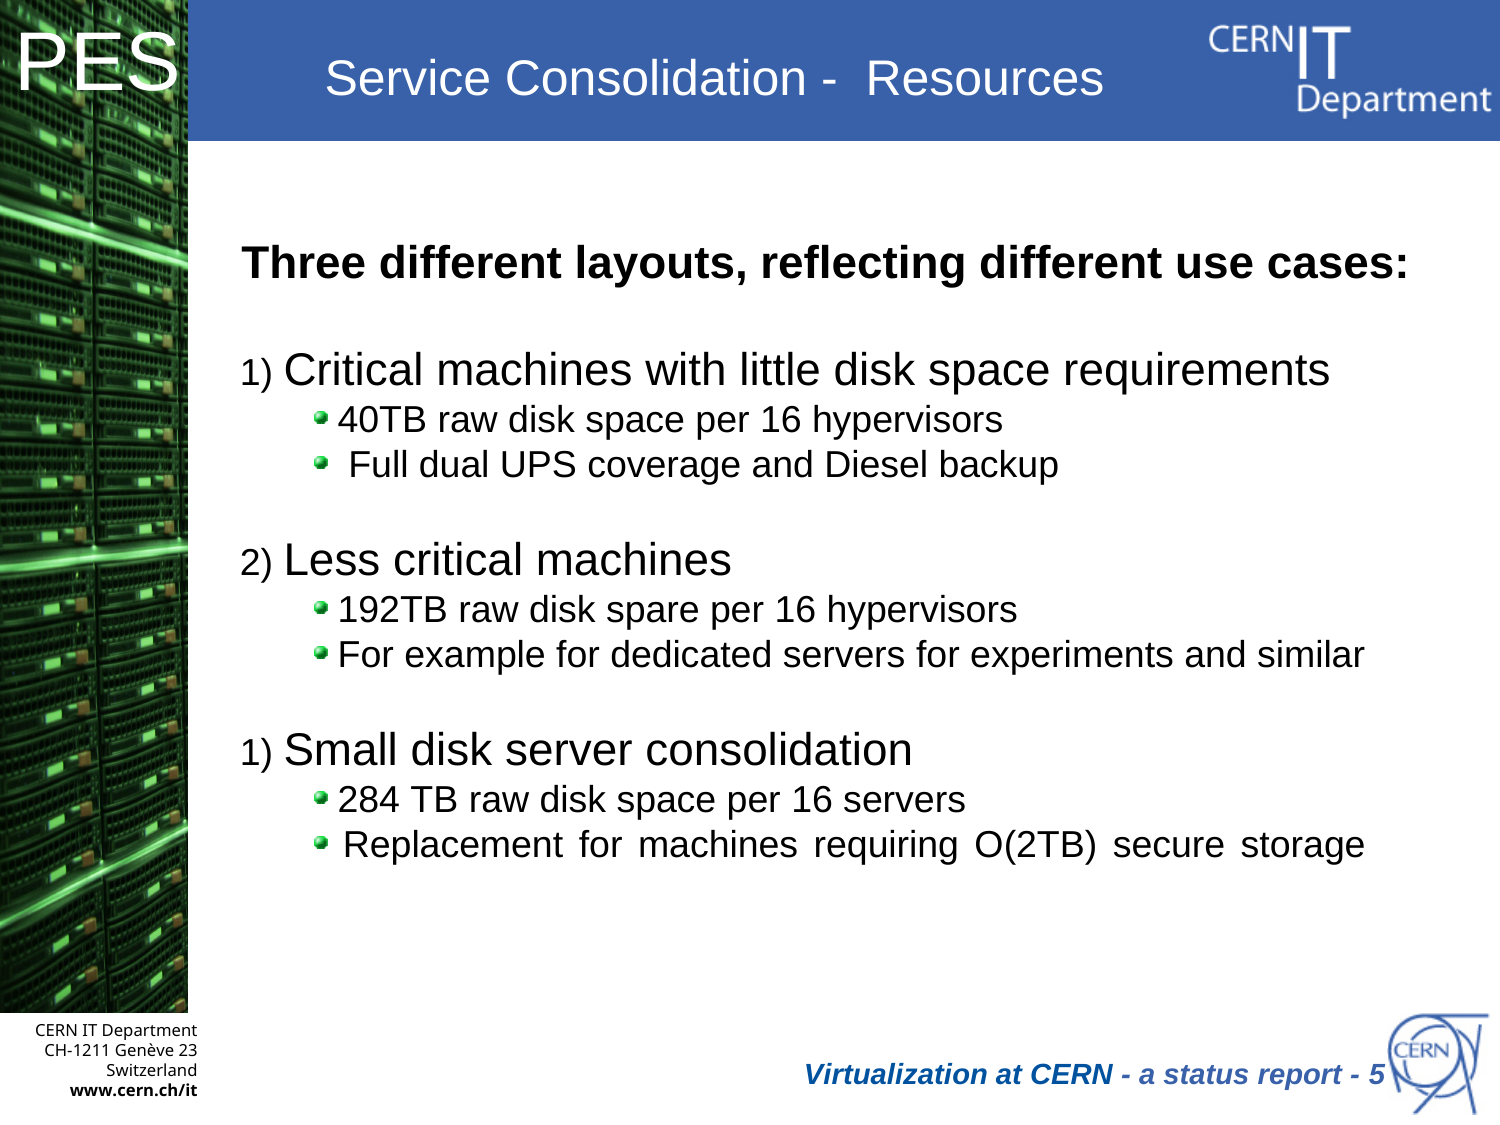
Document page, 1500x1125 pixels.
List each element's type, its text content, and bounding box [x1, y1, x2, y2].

text_box Service Consolidation - Resources [309, 37, 1126, 113]
text_box Three different layouts, reflecting different use cases: [226, 224, 1426, 295]
text_box Critical machines with little disk space requirements 40TB raw disk space per 16 hypervisors Full dual UPS coverage and Diesel backup Less critical machines 192TB raw disk spare per 16 hypervisors For example for dedicated servers for experiments and similar Small disk server consolidation 284 TB raw disk space per 16 servers Replacement for machines requiring O(2TB) secure storage [225, 332, 1500, 976]
picture [0, 0, 1500, 1013]
picture [1387, 1012, 1490, 1115]
